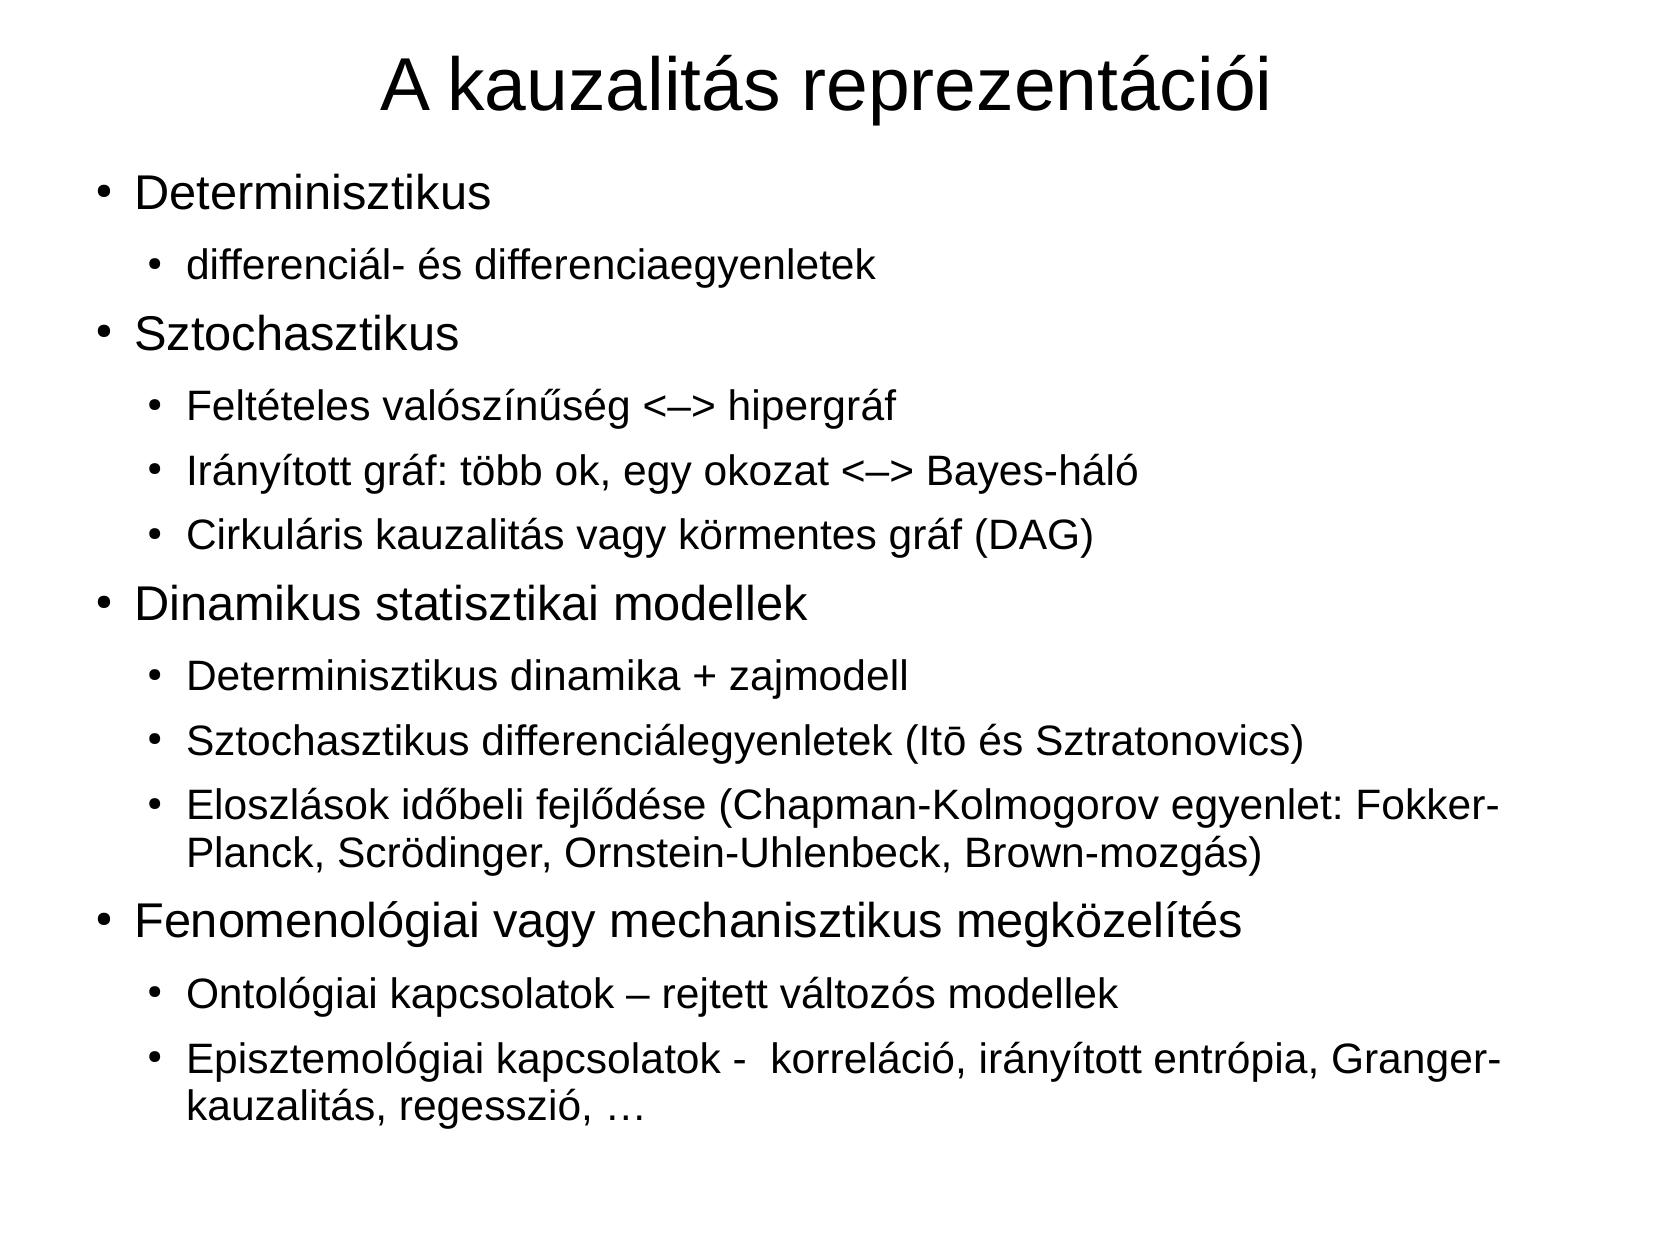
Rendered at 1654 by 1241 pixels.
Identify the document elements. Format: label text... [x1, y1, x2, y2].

list Determinisztikus differenciál- és differenciaegyenletek Sztochasztikus Feltételes valószínűség <–> hipergráf Irányított gráf: több ok, egy okozat <–> Bayes-háló Cirkuláris kauzalitás vagy körmentes gráf (DAG) Dinamikus statisztikai modellek Determinisztikus dinamika + zajmodell Sztochasztikus differenciálegyenletek (Itō és Sztratonovics) Eloszlások időbeli fejlődése (Chapman-Kolmogorov egyenlet: Fokker-Planck, Scrödinger, Ornstein-Uhlenbeck, Brown-mozgás) Fenomenológiai vagy mechanisztikus megközelítés Ontológiai kapcsolatok – rejtett változós modellek Episztemológiai kapcsolatok - korreláció, irányított entrópia, Granger-kauzalitás, regesszió, … [82, 165, 1576, 1141]
title A kauzalitás reprezentációi [82, 42, 1571, 127]
